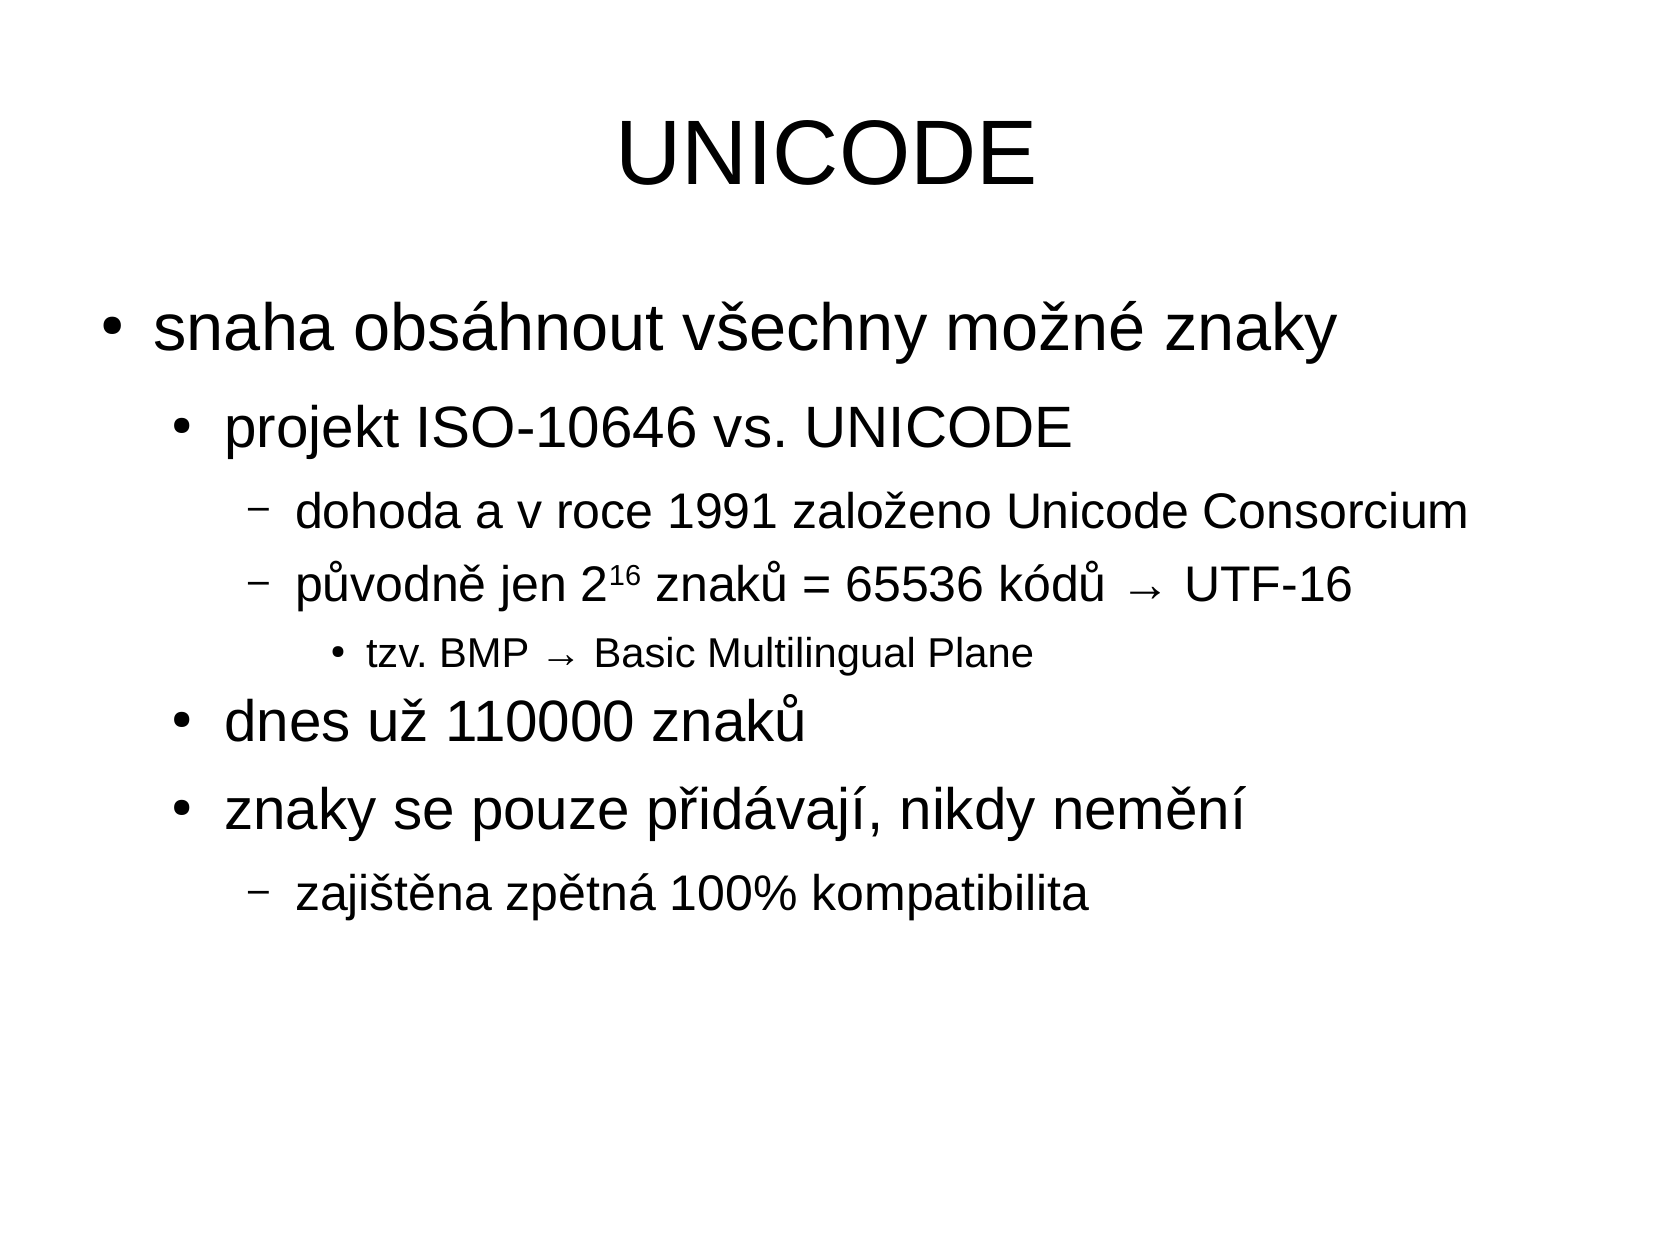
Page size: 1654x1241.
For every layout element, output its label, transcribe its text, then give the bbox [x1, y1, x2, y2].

list snaha obsáhnout všechny možné znaky projekt ISO-10646 vs. UNICODE dohoda a v roce 1991 založeno Unicode Consorcium původně jen 216 znaků = 65536 kódů → UTF-16 tzv. BMP → Basic Multilingual Plane dnes už 110000 znaků znaky se pouze přidávají, nikdy nemění zajištěna zpětná 100% kompatibilita [82, 290, 1571, 1152]
title UNICODE [82, 49, 1571, 257]
